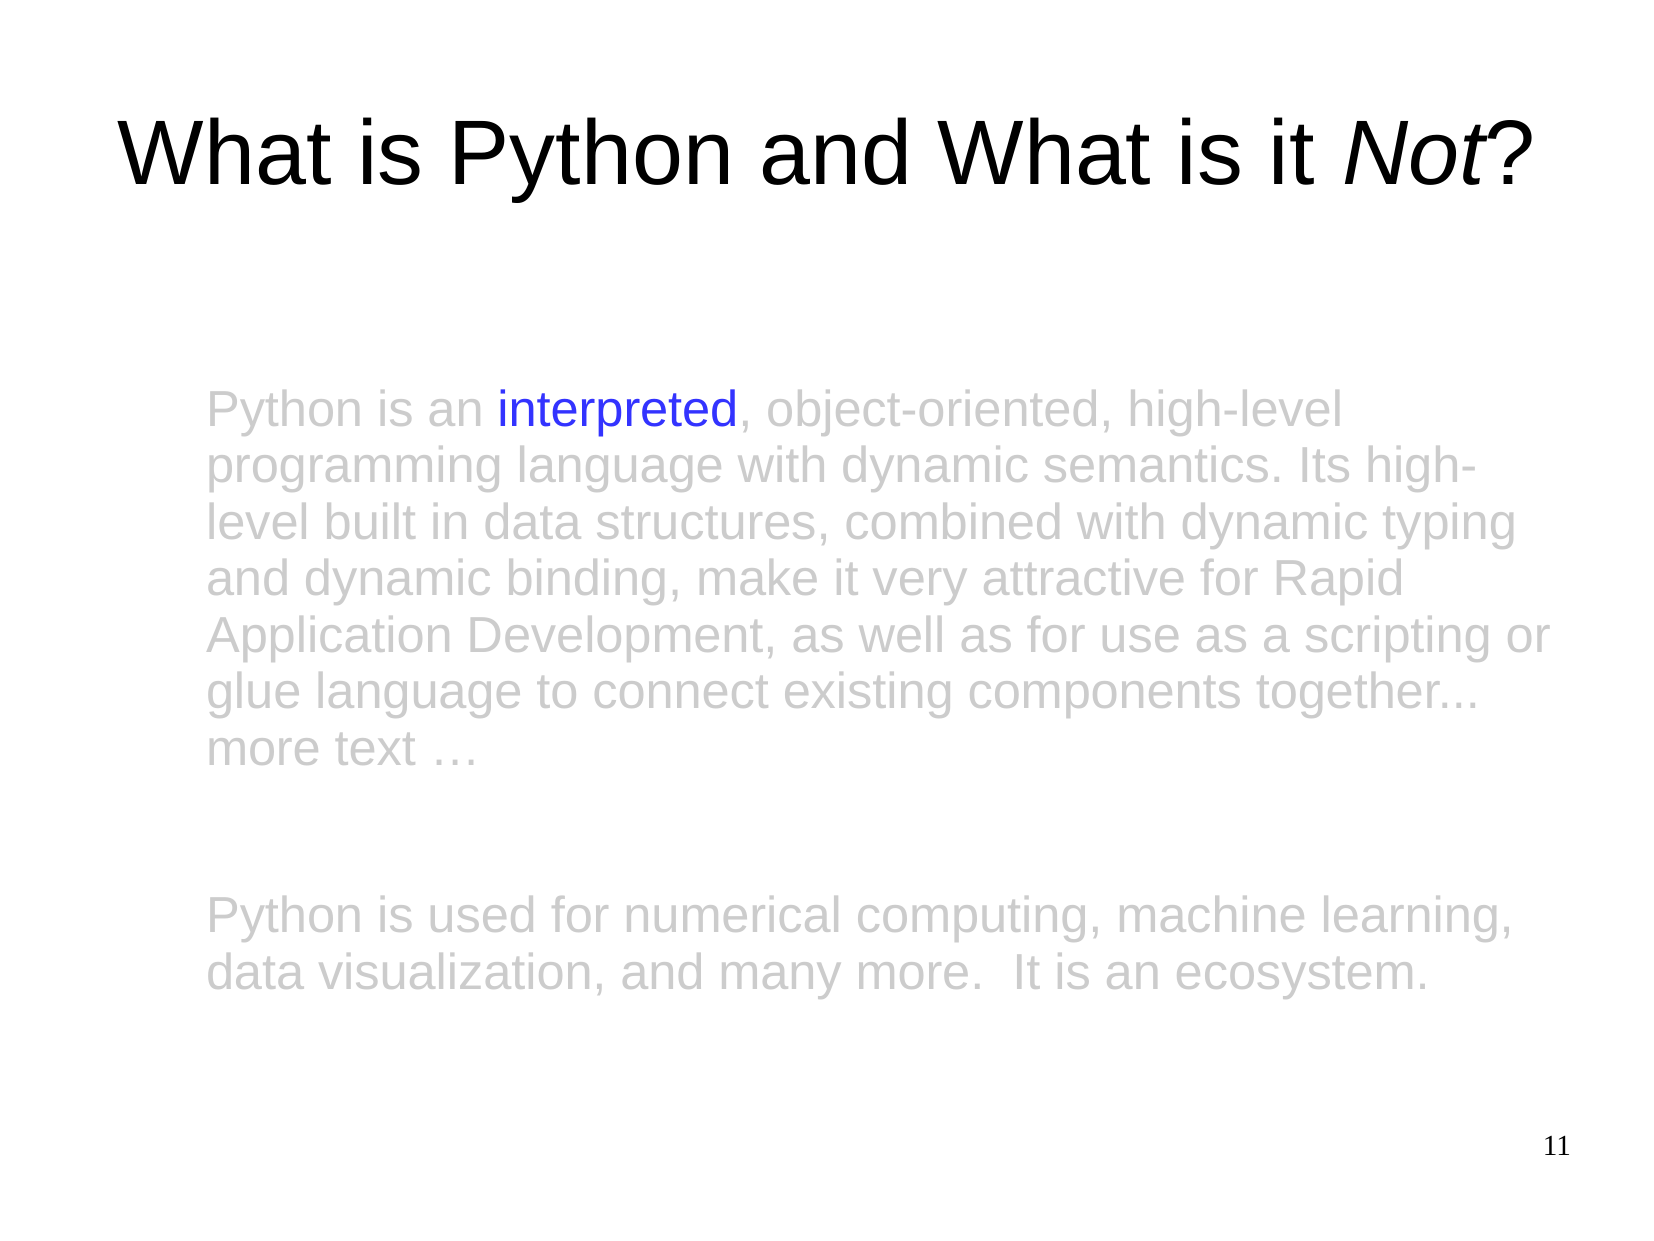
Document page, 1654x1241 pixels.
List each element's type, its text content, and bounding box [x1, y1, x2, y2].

list Python is an interpreted, object-oriented, high-level programming language with dynamic semantics. Its high-level built in data structures, combined with dynamic typing and dynamic binding, make it very attractive for Rapid Application Development, as well as for use as a scripting or glue language to connect existing components together... more text … Python is used for numerical computing, machine learning, data visualization, and many more. It is an ecosystem. [82, 290, 1571, 1010]
title What is Python and What is it Not? [82, 49, 1571, 257]
